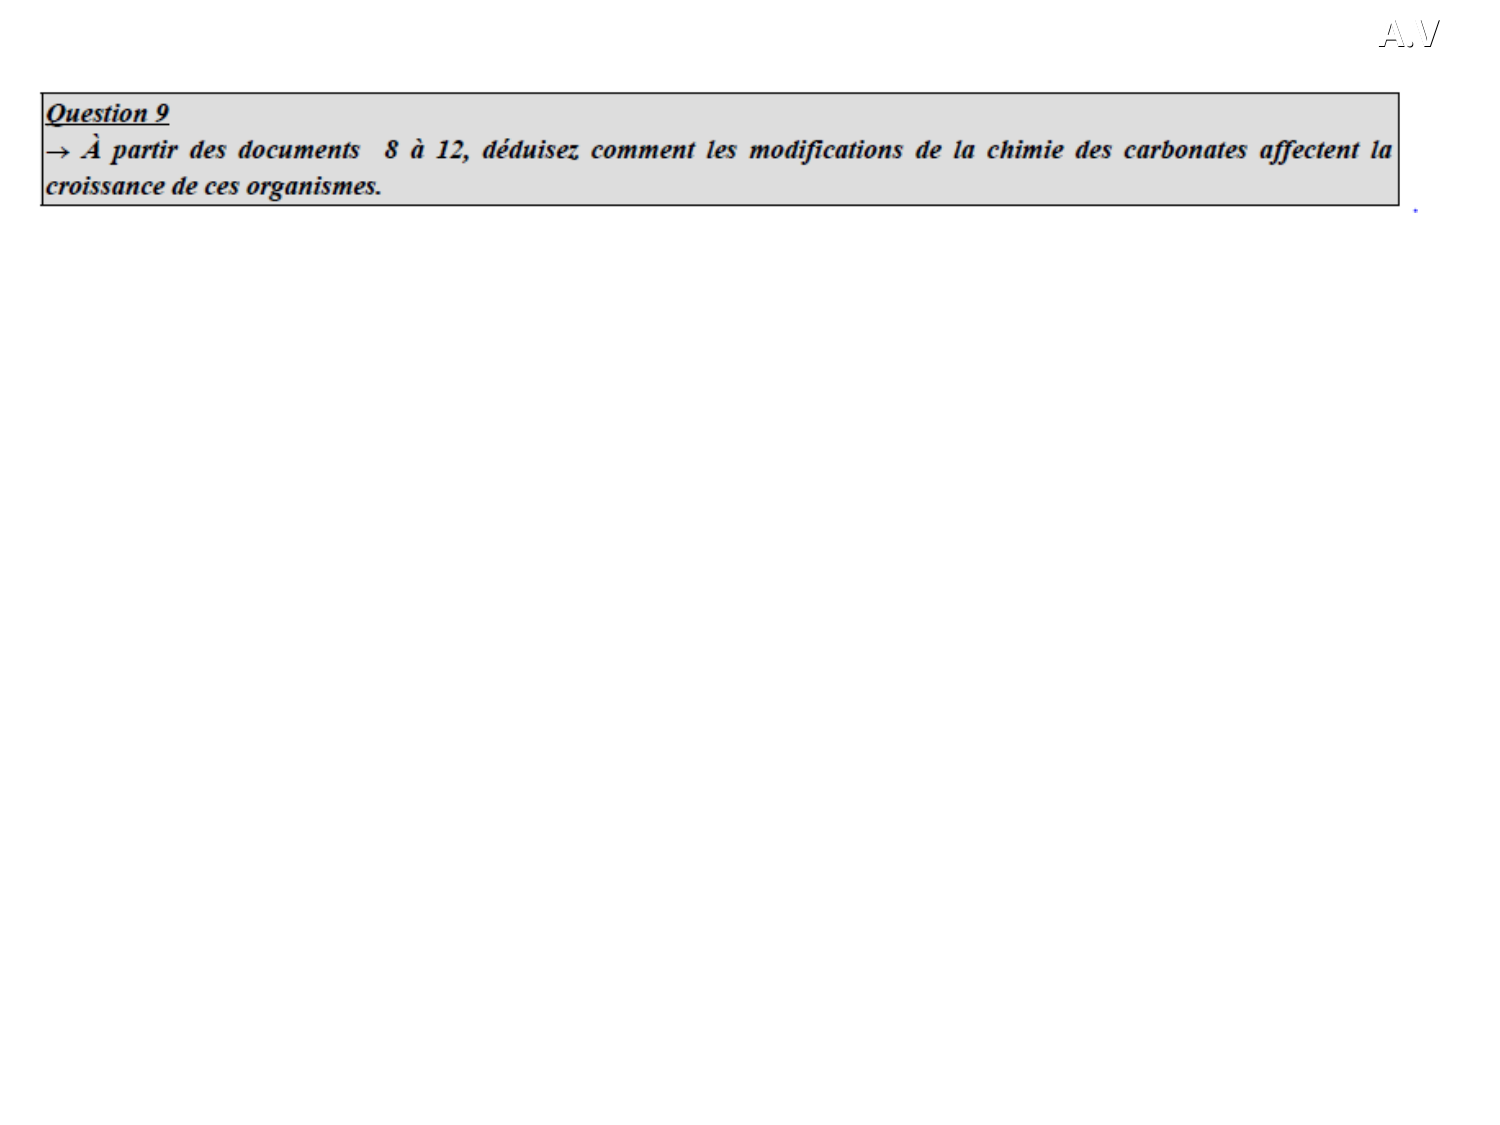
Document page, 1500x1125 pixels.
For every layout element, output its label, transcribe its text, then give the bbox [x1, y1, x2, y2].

picture [29, 86, 1418, 213]
text_box A.V [1363, 1, 1488, 63]
